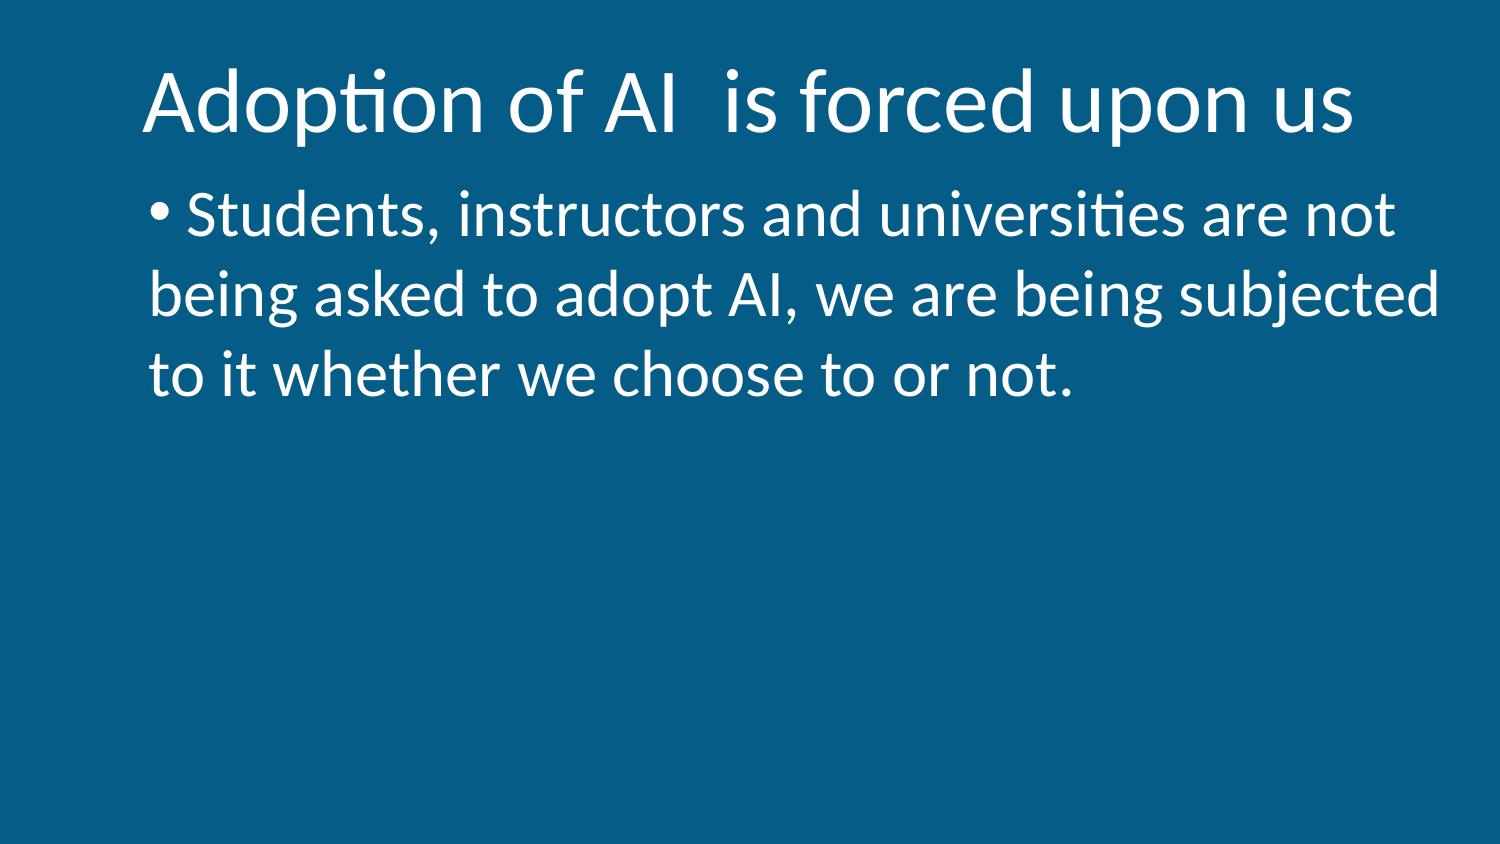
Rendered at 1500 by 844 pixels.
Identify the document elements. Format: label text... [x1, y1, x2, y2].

title Adoption of AI is forced upon us [75, 33, 1425, 162]
list Students, instructors and universities are not being asked to adopt AI, we are being subjected to it whether we choose to or not. [75, 162, 1465, 805]
